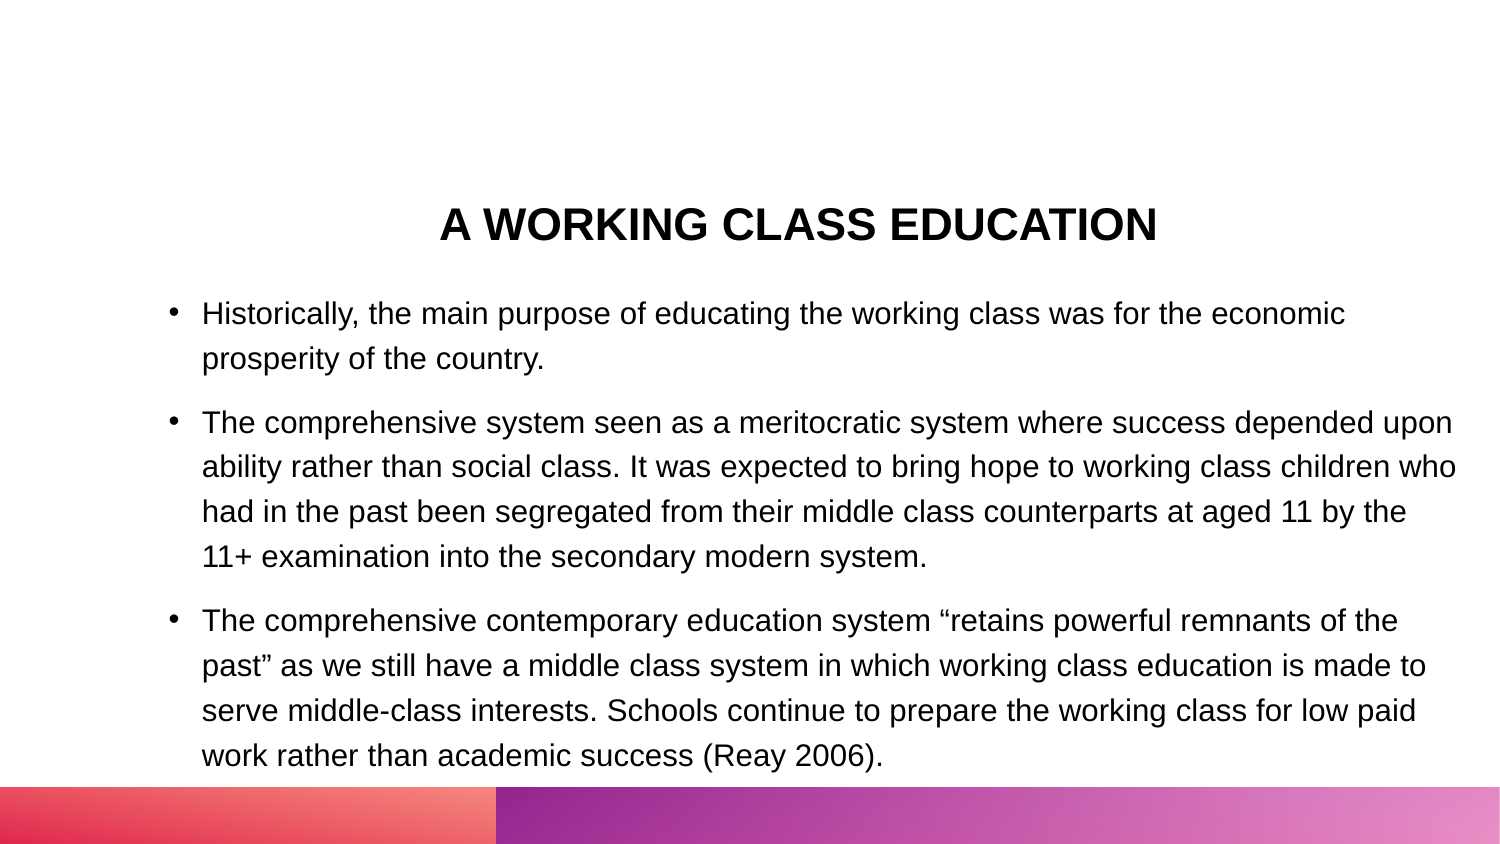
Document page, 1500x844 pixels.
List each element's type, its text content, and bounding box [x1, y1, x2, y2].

text_box Historically, the main purpose of educating the working class was for the economic prosperity of the country. The comprehensive system seen as a meritocratic system where success depended upon ability rather than social class. It was expected to bring hope to working class children who had in the past been segregated from their middle class counterparts at aged 11 by the 11+ examination into the secondary modern system. The comprehensive contemporary education system “retains powerful remnants of the past” as we still have a middle class system in which working class education is made to serve middle-class interests. Schools continue to prepare the working class for low paid work rather than academic success (Reay 2006). [168, 285, 1468, 773]
text_box A WORKING CLASS EDUCATION [168, 97, 1429, 250]
